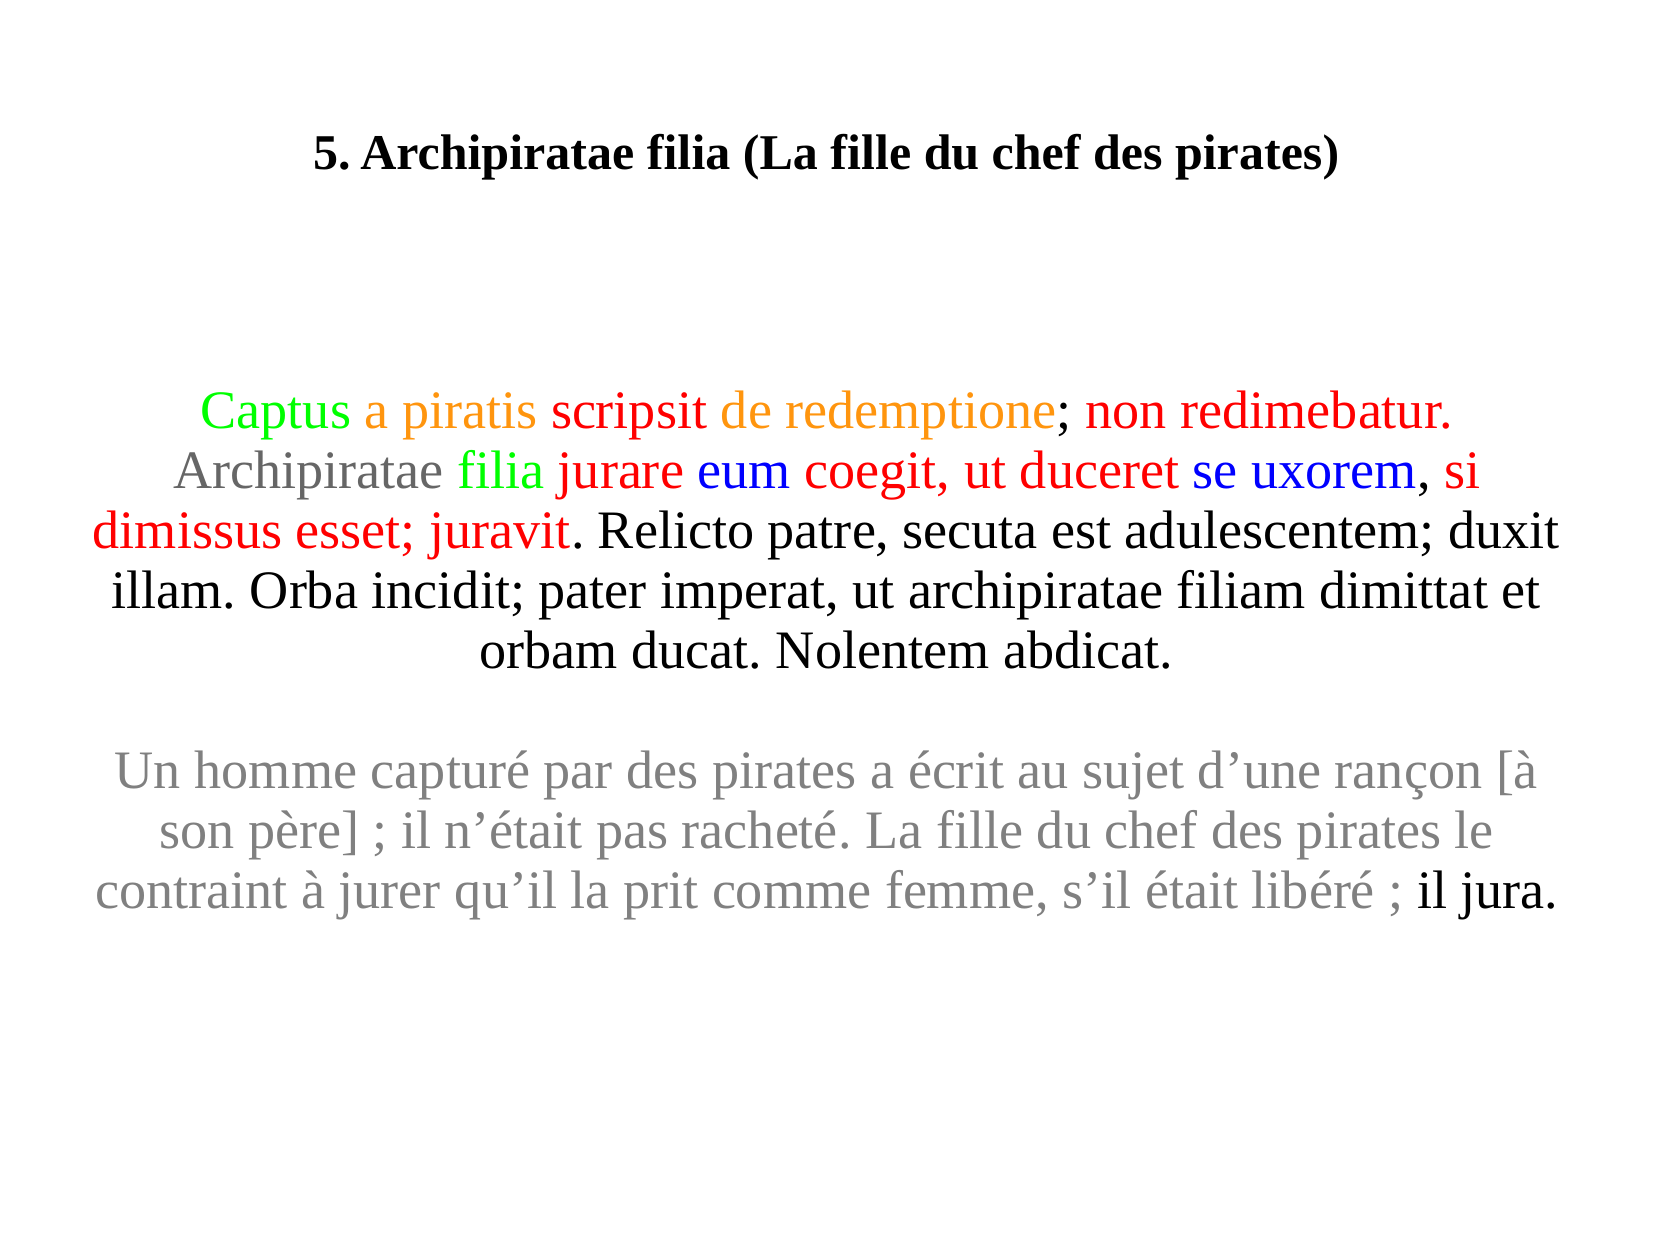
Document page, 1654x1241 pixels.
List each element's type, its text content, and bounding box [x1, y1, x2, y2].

subtitle Captus a piratis scripsit de redemptione; non redimebatur. Archipiratae filia jurare eum coegit, ut duceret se uxorem, si dimissus esset; juravit. Relicto patre, secuta est adulescentem; duxit illam. Orba incidit; pater imperat, ut archipiratae filiam dimittat et orbam ducat. Nolentem abdicat. Un homme capturé par des pirates a écrit au sujet d’une rançon [à son père] ; il n’était pas racheté. La fille du chef des pirates le contraint à jurer qu’il la prit comme femme, s’il était libéré ; il jura. [82, 290, 1571, 1010]
title 5. Archipiratae filia (La fille du chef des pirates) [82, 49, 1571, 257]
